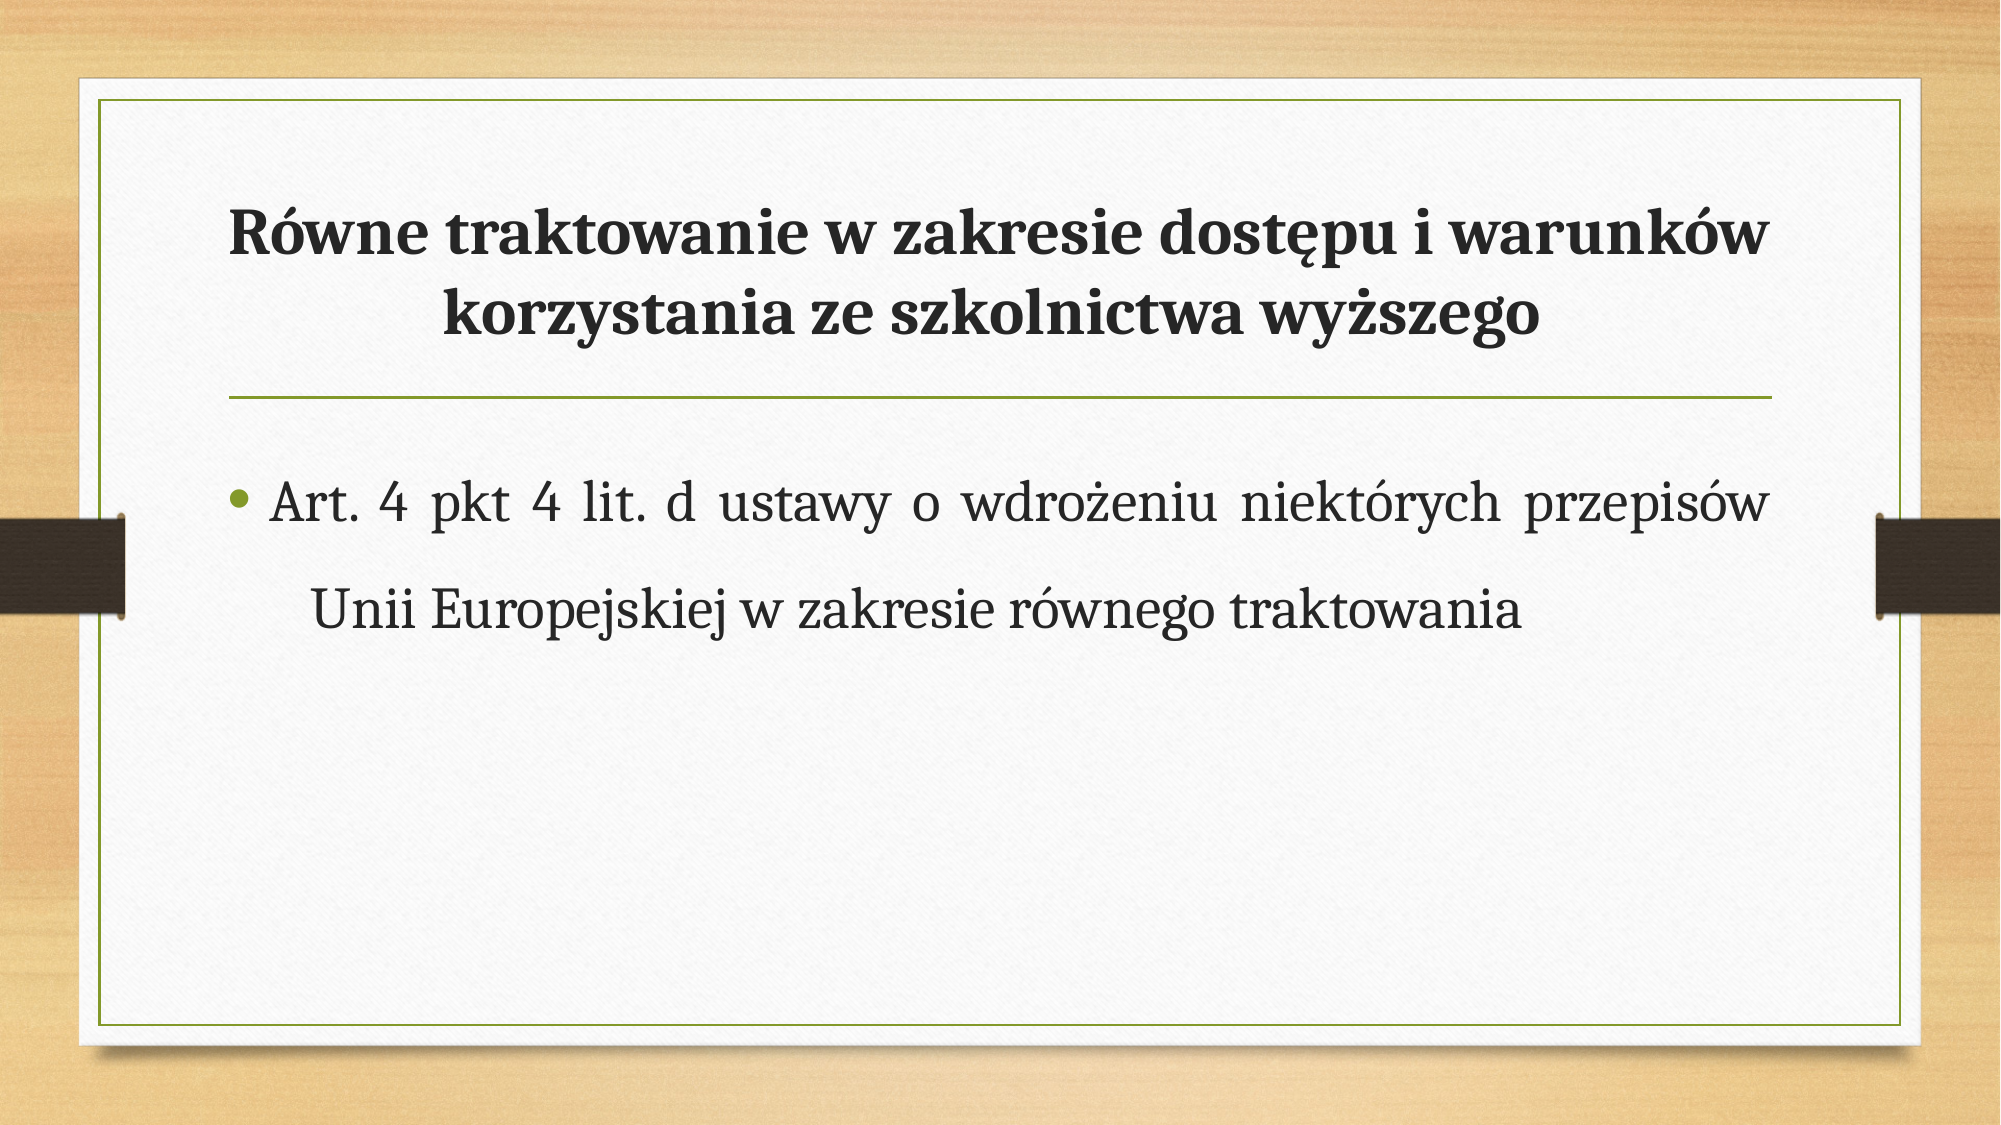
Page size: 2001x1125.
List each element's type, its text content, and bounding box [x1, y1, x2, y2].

list Art. 4 pkt 4 lit. d ustawy o wdrożeniu niektórych przepisów Unii Europejskiej w zakresie równego traktowania [212, 419, 1788, 964]
title Równe traktowanie w zakresie dostępu i warunków korzystania ze szkolnictwa wyższego [212, 161, 1788, 376]
